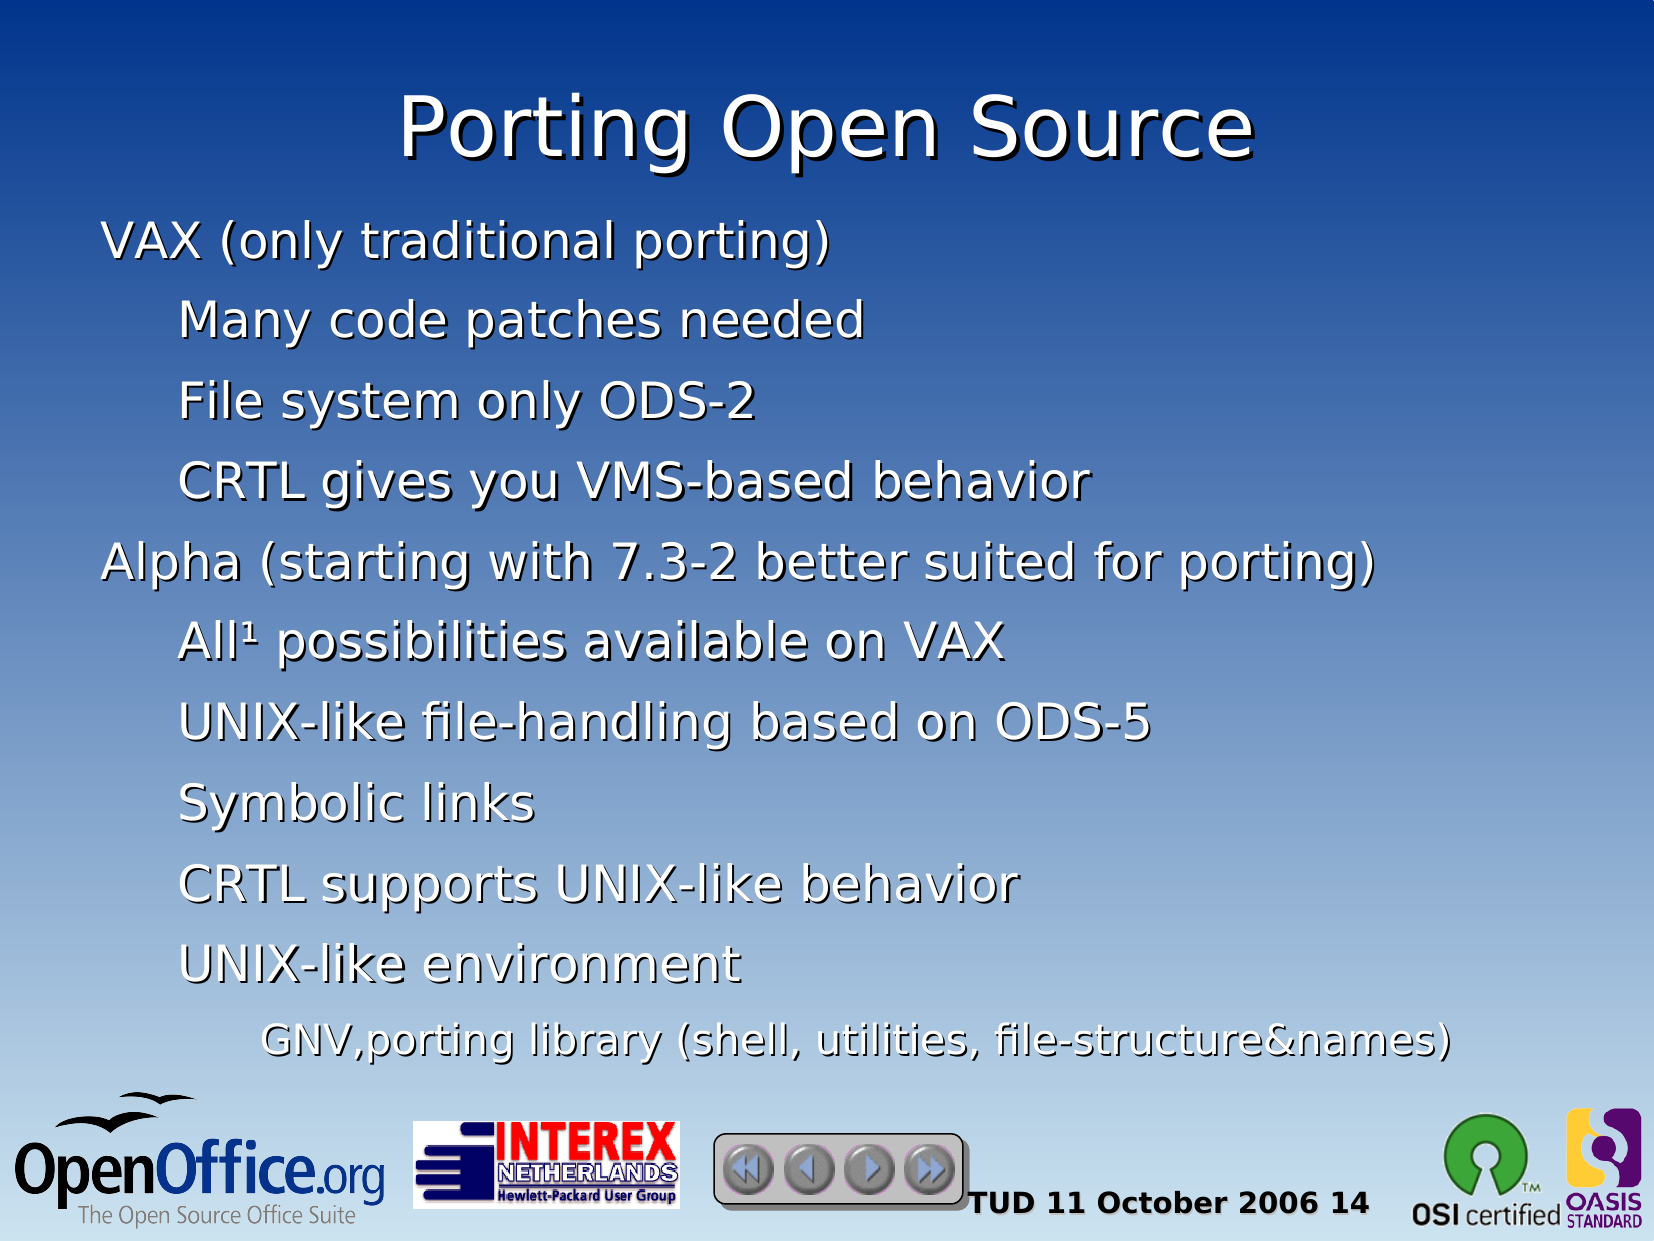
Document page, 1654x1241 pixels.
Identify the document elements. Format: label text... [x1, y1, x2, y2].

picture [723, 1144, 774, 1195]
text_box TUD 11 October 2006 32 [974, 1181, 1500, 1241]
picture [904, 1144, 955, 1195]
text_box [714, 1133, 963, 1204]
title Porting Open Source [82, 49, 1571, 207]
picture [15, 1092, 384, 1229]
picture [413, 1121, 680, 1209]
list VAX (only traditional porting) Many code patches needed File system only ODS-2 CRTL gives you VMS-based behavior Alpha (starting with 7.3-2 better suited for porting) All¹ possibilities available on VAX UNIX-like file-handling based on ODS-5 Symbolic links CRTL supports UNIX-like behavior UNIX-like environment GNV,porting library (shell, utilities, file-structure&names) [82, 212, 1571, 1069]
picture [844, 1144, 895, 1195]
picture [784, 1144, 835, 1195]
picture [1405, 1102, 1654, 1238]
